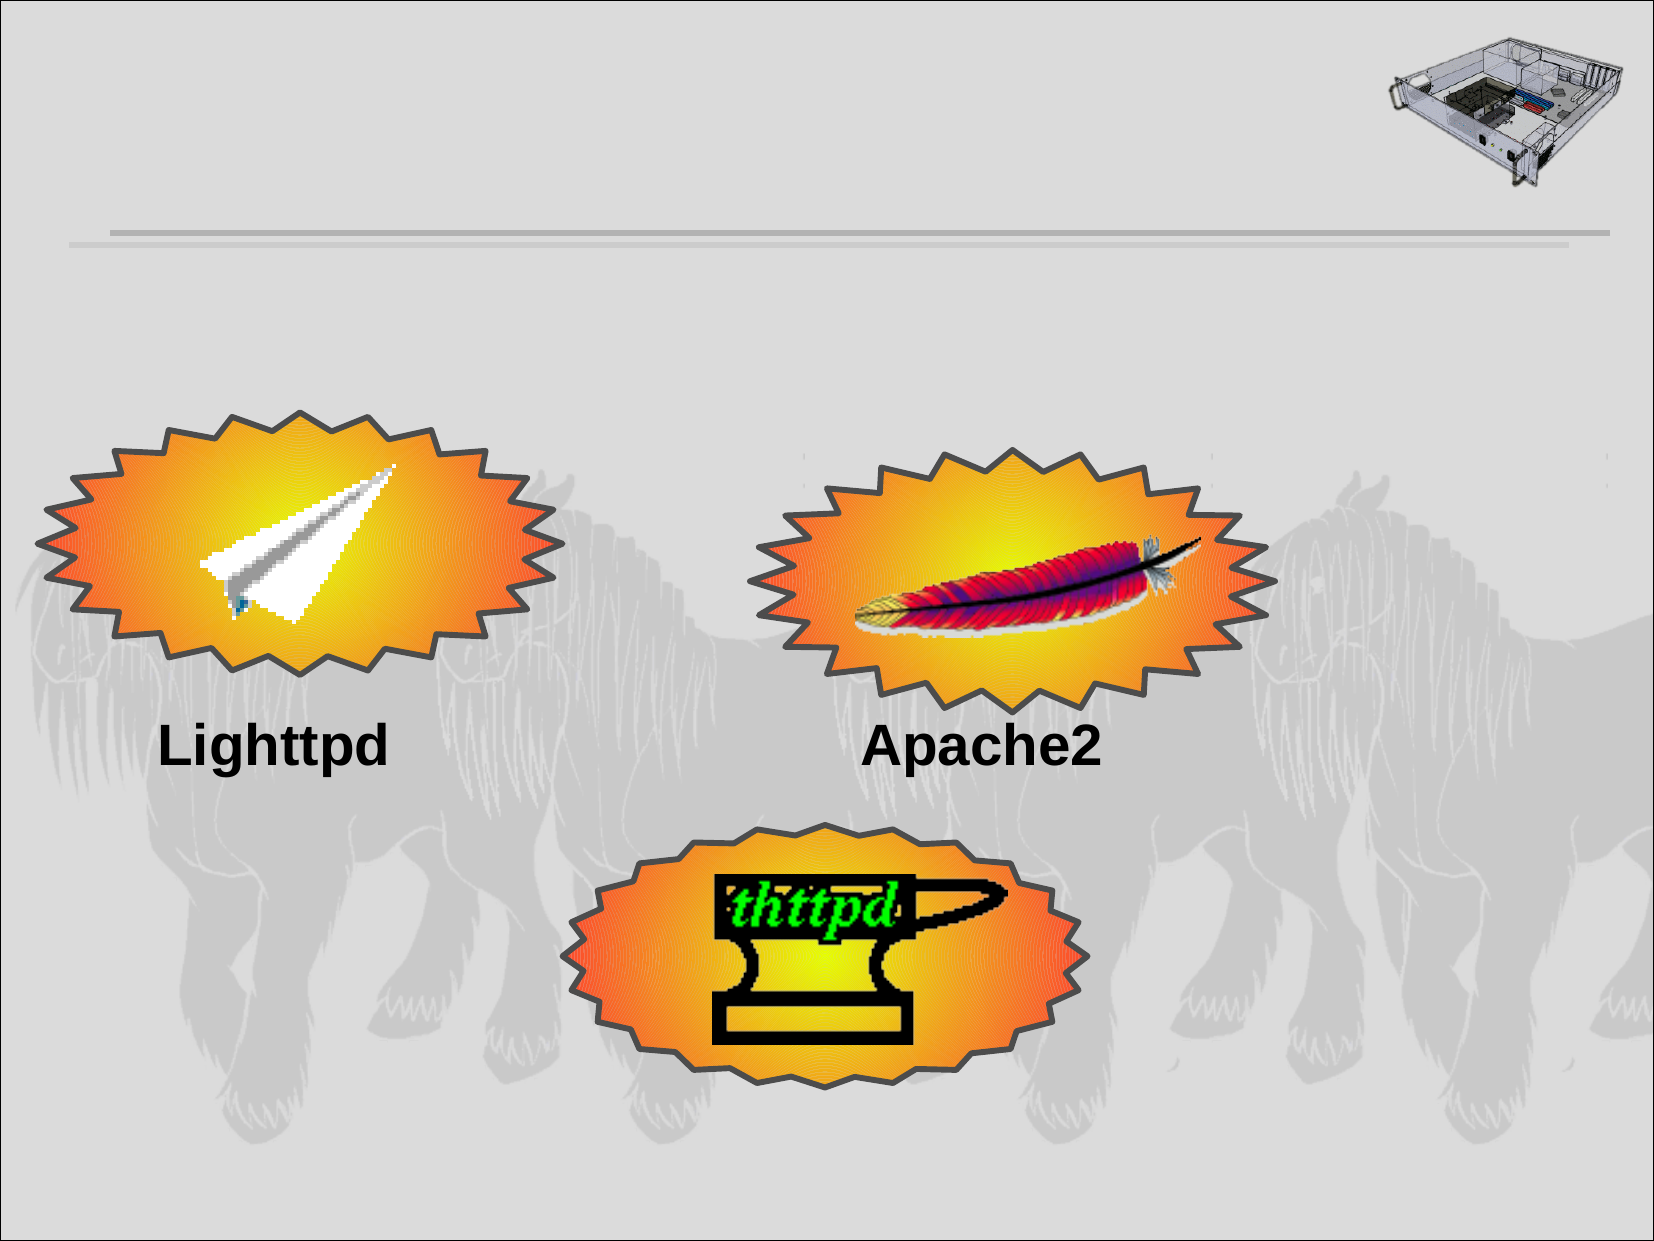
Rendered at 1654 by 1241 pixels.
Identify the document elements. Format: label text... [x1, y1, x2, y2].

picture [712, 874, 1008, 1045]
text_box [562, 824, 1088, 1088]
picture [1387, 36, 1624, 188]
text_box [37, 429, 201, 658]
text_box [217, 412, 386, 436]
text_box [216, 653, 382, 676]
picture [855, 533, 1201, 638]
text_box Lighttpd [142, 705, 406, 796]
text_box Apache2 [845, 705, 1119, 796]
text_box [750, 449, 1276, 705]
picture [188, 436, 405, 653]
text_box [404, 429, 563, 658]
